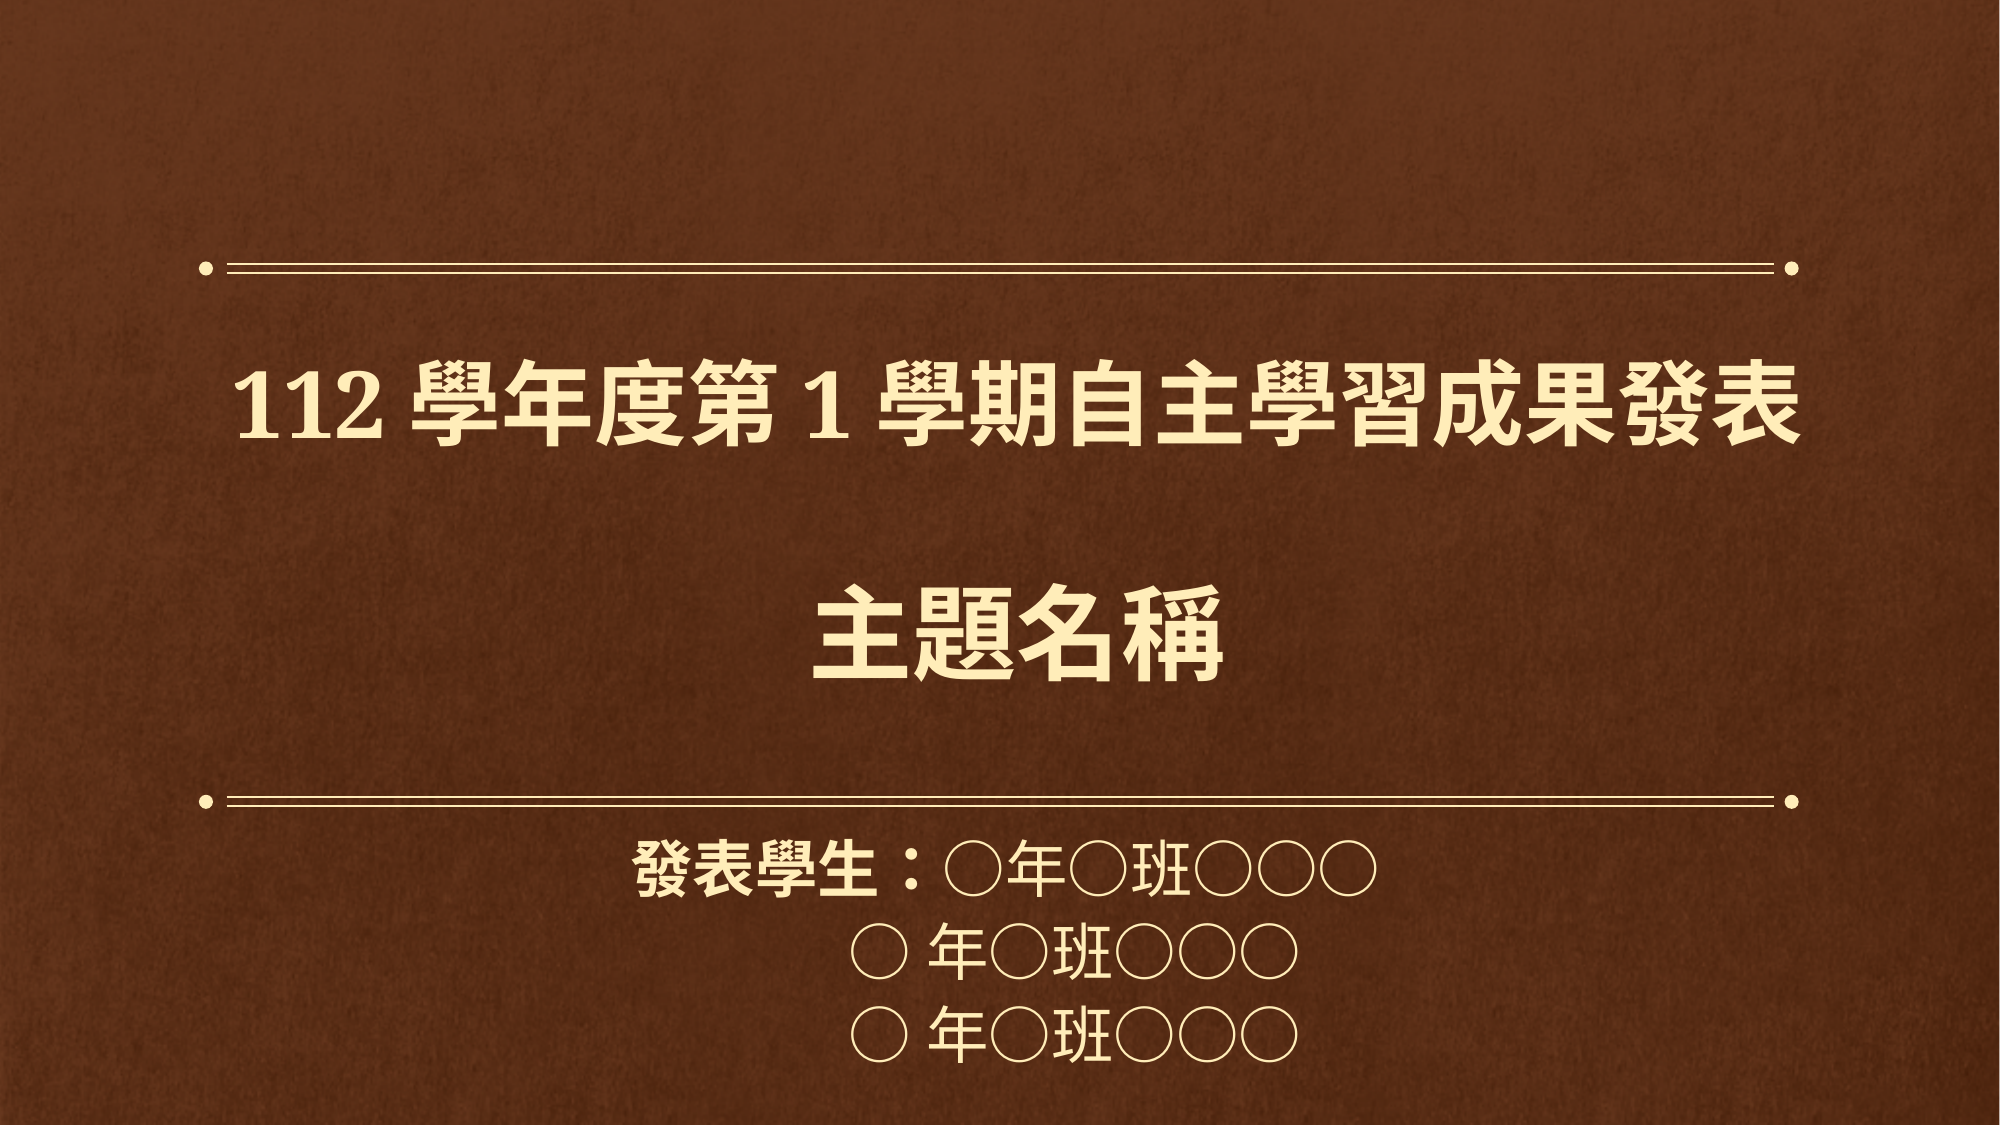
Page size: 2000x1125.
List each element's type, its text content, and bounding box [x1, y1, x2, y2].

text_box 發表學生：○年○班○○○ ○年○班○○○ ○年○班○○○ [220, 810, 1791, 1083]
title 112學年度第1學期自主學習成果發表 [208, 299, 1827, 465]
picture [0, 0, 2000, 1125]
subtitle 主題名稱 [243, 565, 1791, 708]
